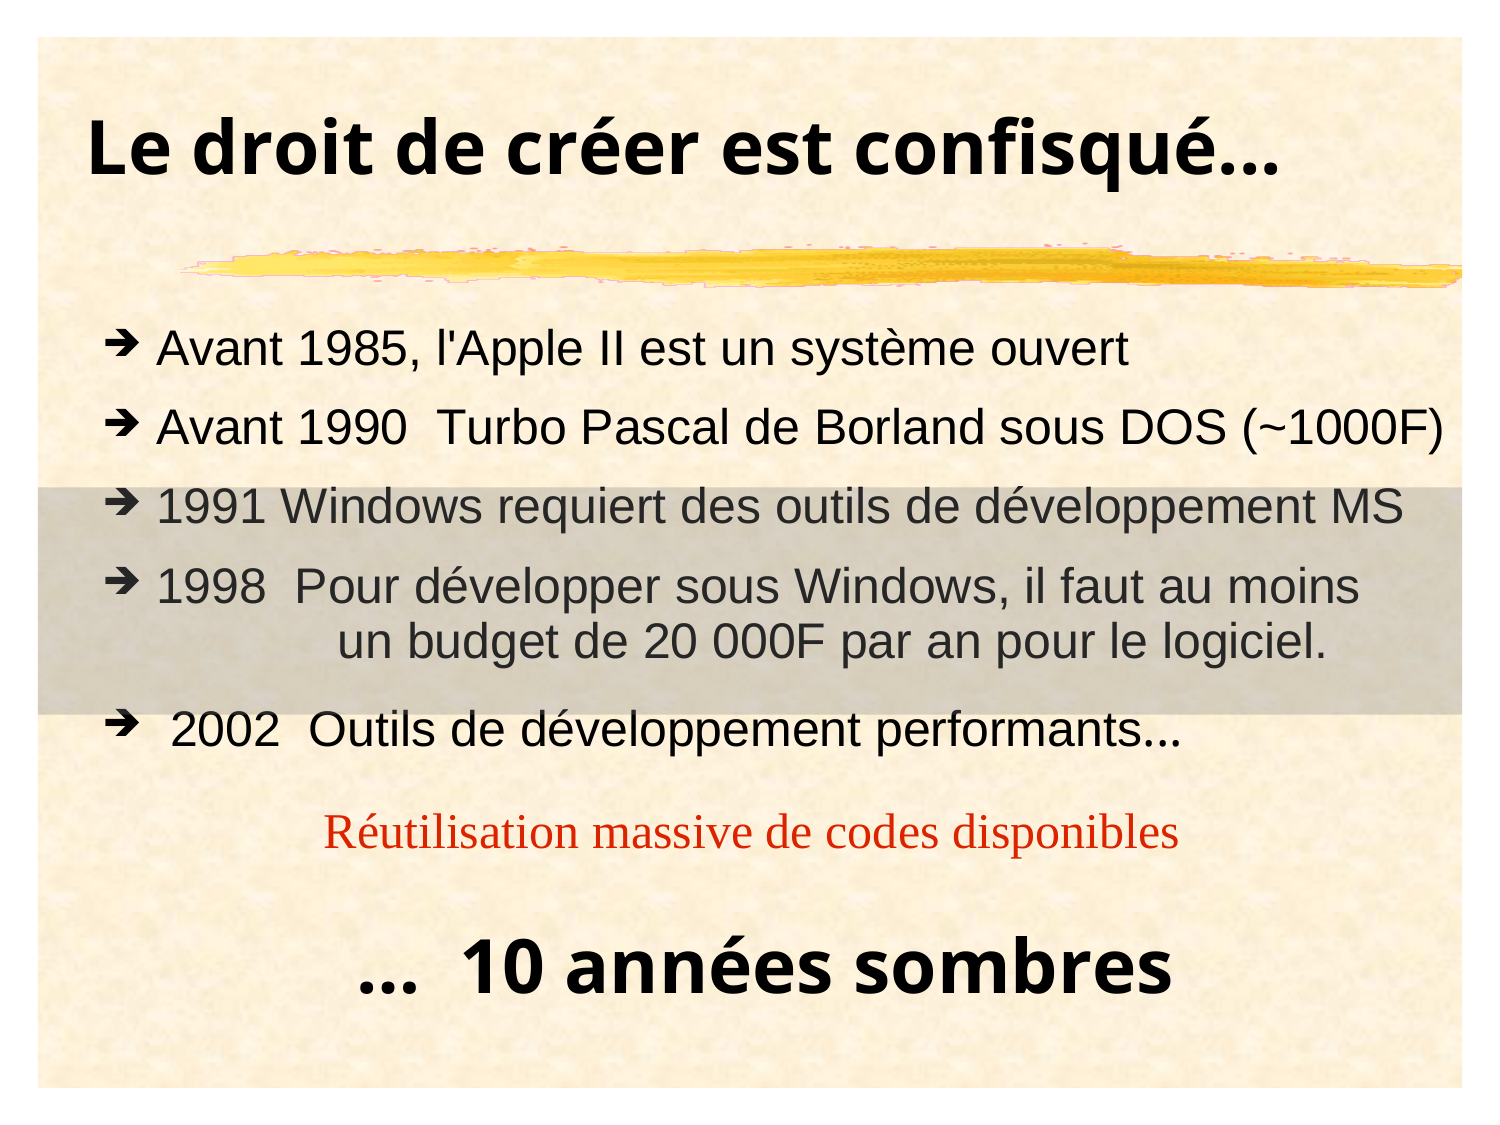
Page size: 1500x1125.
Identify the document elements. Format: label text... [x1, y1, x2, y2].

text_box Avant 1985, l'Apple II est un système ouvert Avant 1990 Turbo Pascal de Borland sous DOS (~1000F) 1991 Windows requiert des outils de développement MS 1998 Pour développer sous Windows, il faut au moins un budget de 20 000F par an pour le logiciel. 2002 Outils de développement performants... Réutilisation massive de codes disponibles [102, 319, 1451, 487]
text_box [37, 487, 1463, 715]
picture [37, 37, 1463, 487]
title Le droit de créer est confisqué... [85, 39, 1463, 253]
text_box … 10 années sombres [356, 917, 1442, 1011]
text_box Avant 1985, l'Apple II est un système ouvert Avant 1990 Turbo Pascal de Borland sous DOS (~1000F) 1991 Windows requiert des outils de développement MS 1998 Pour développer sous Windows, il faut au moins un budget de 20 000F par an pour le logiciel. 2002 Outils de développement performants... Réutilisation massive de codes disponibles [102, 715, 1451, 1001]
picture [37, 715, 1463, 1088]
